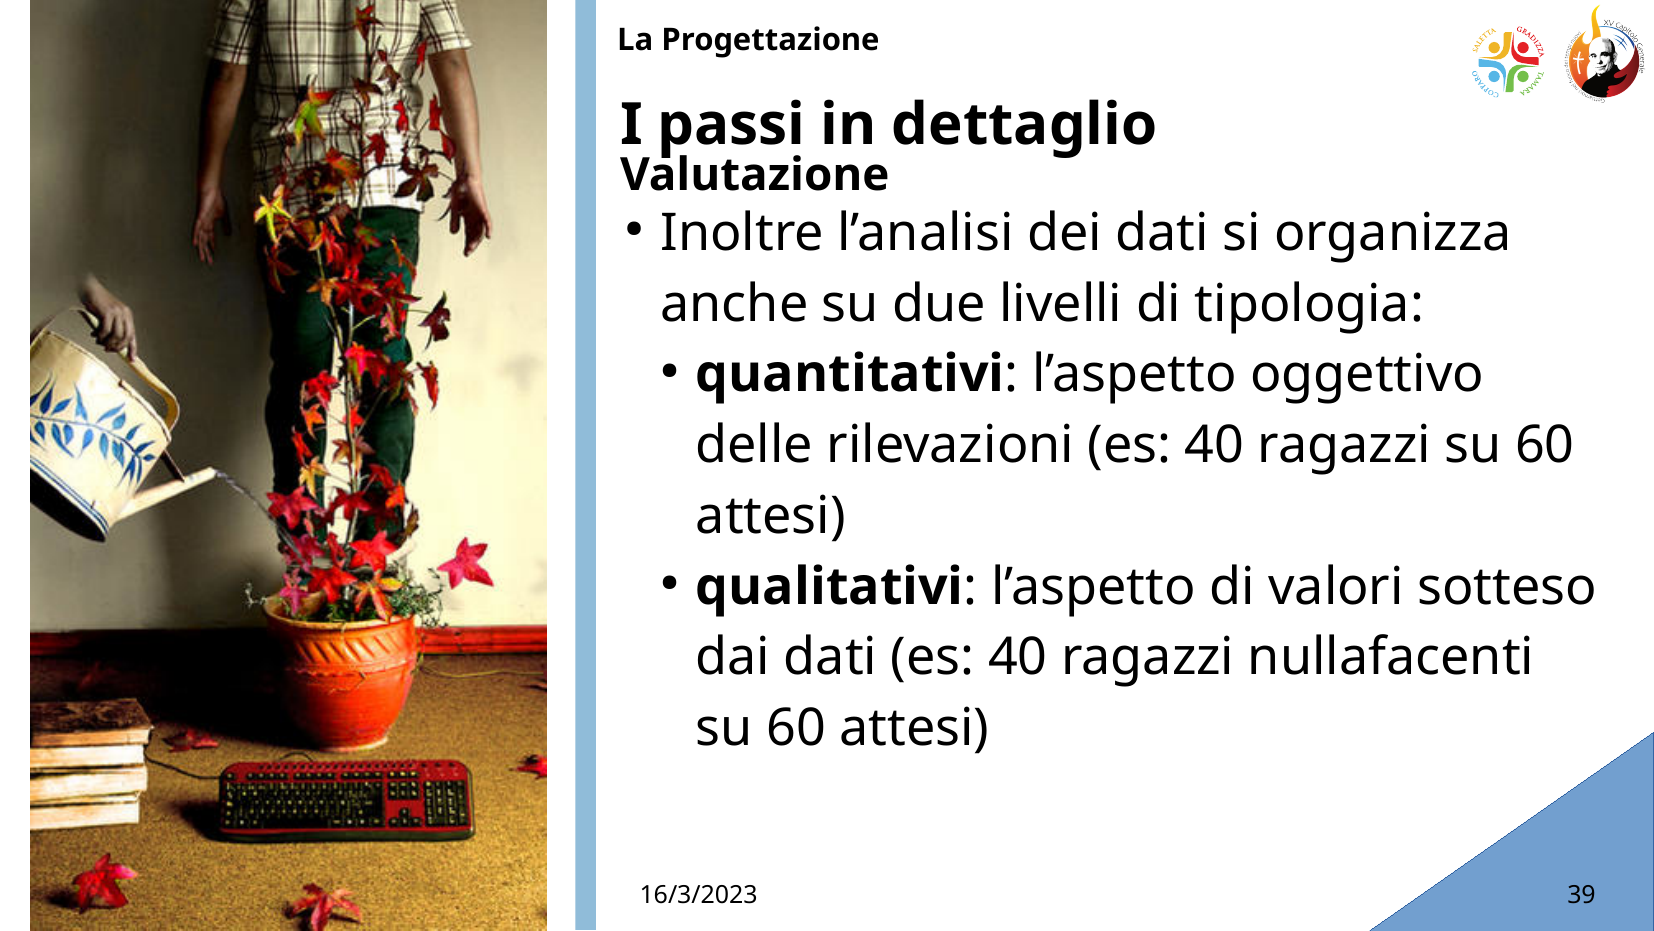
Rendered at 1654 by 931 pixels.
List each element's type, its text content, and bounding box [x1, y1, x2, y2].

text_box La Progettazione [602, 9, 1335, 63]
picture [30, 0, 547, 931]
picture [1563, 4, 1646, 103]
subtitle Inoltre l’analisi dei dati si organizza anche su due livelli di tipologia: quantitativi: l’aspetto oggettivo delle rilevazioni (es: 40 ragazzi su 60 attesi) qualitativi: l’aspetto di valori sotteso dai dati (es: 40 ragazzi nullafacenti su 60 attesi) [624, 194, 1602, 891]
title Valutazione [620, 154, 1617, 189]
title I passi in dettaglio [620, 82, 1617, 154]
